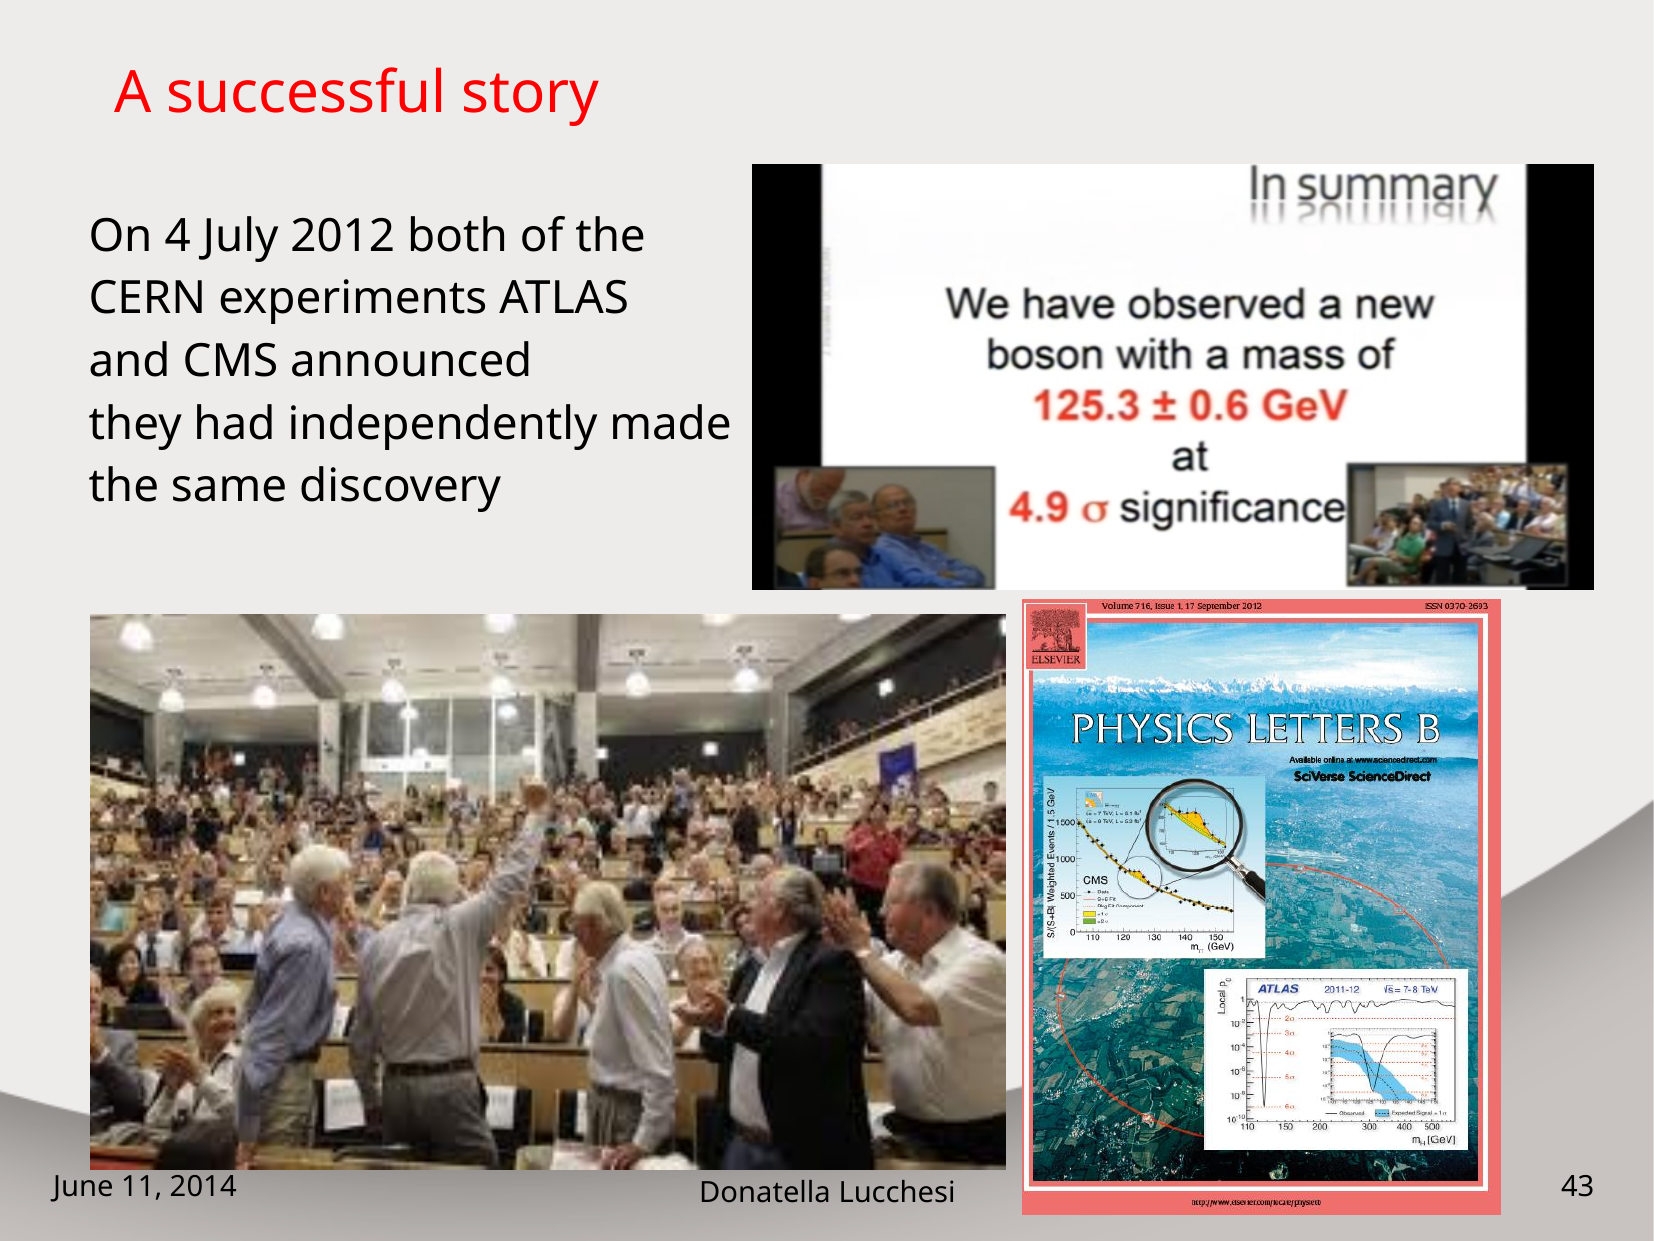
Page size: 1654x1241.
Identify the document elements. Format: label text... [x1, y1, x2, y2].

text_box A successful story [99, 42, 670, 139]
text_box On 4 July 2012 both of the CERN experiments ATLAS and CMS announced they had independently made the same discovery [73, 195, 740, 529]
picture [0, 0, 1654, 1241]
